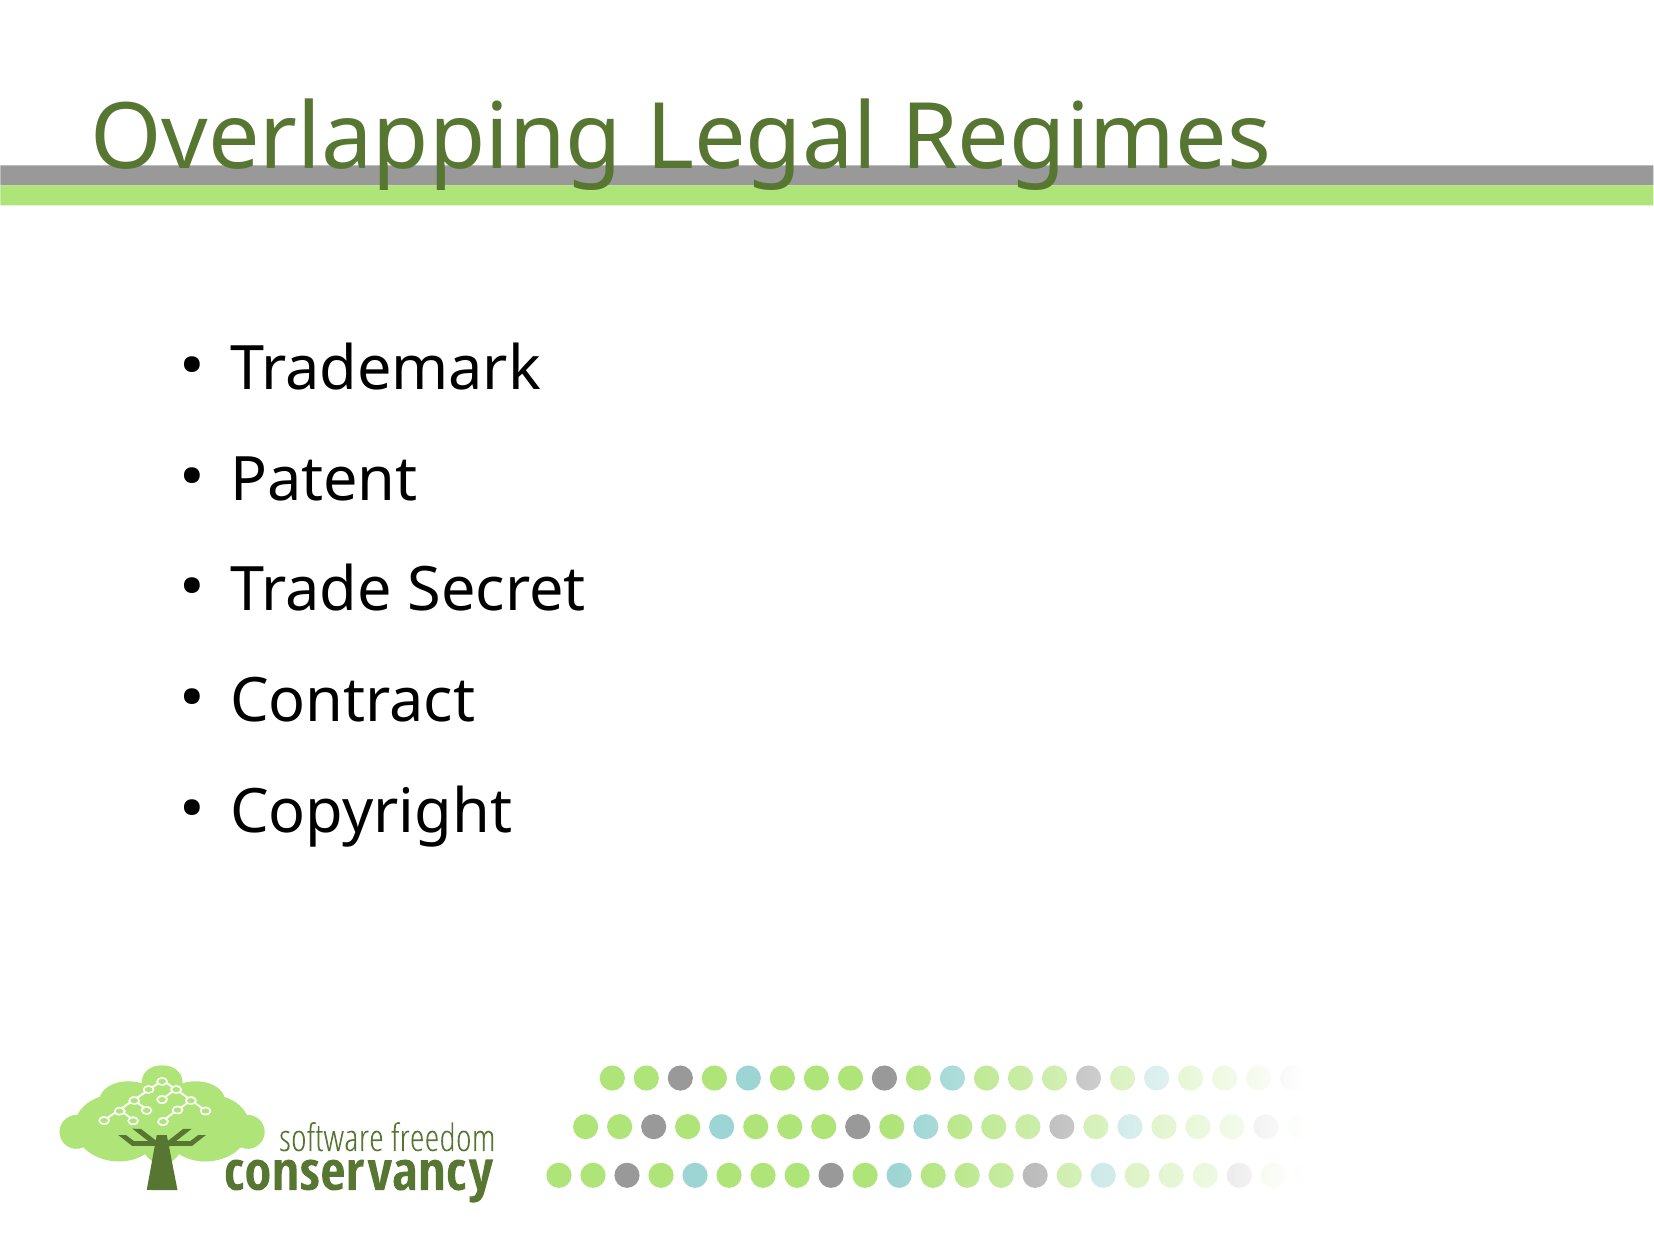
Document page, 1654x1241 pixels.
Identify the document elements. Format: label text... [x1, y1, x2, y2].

text_box Overlapping Legal Regimes [90, 25, 1516, 241]
list Trademark Patent Trade Secret Contract Copyright [165, 324, 1621, 856]
